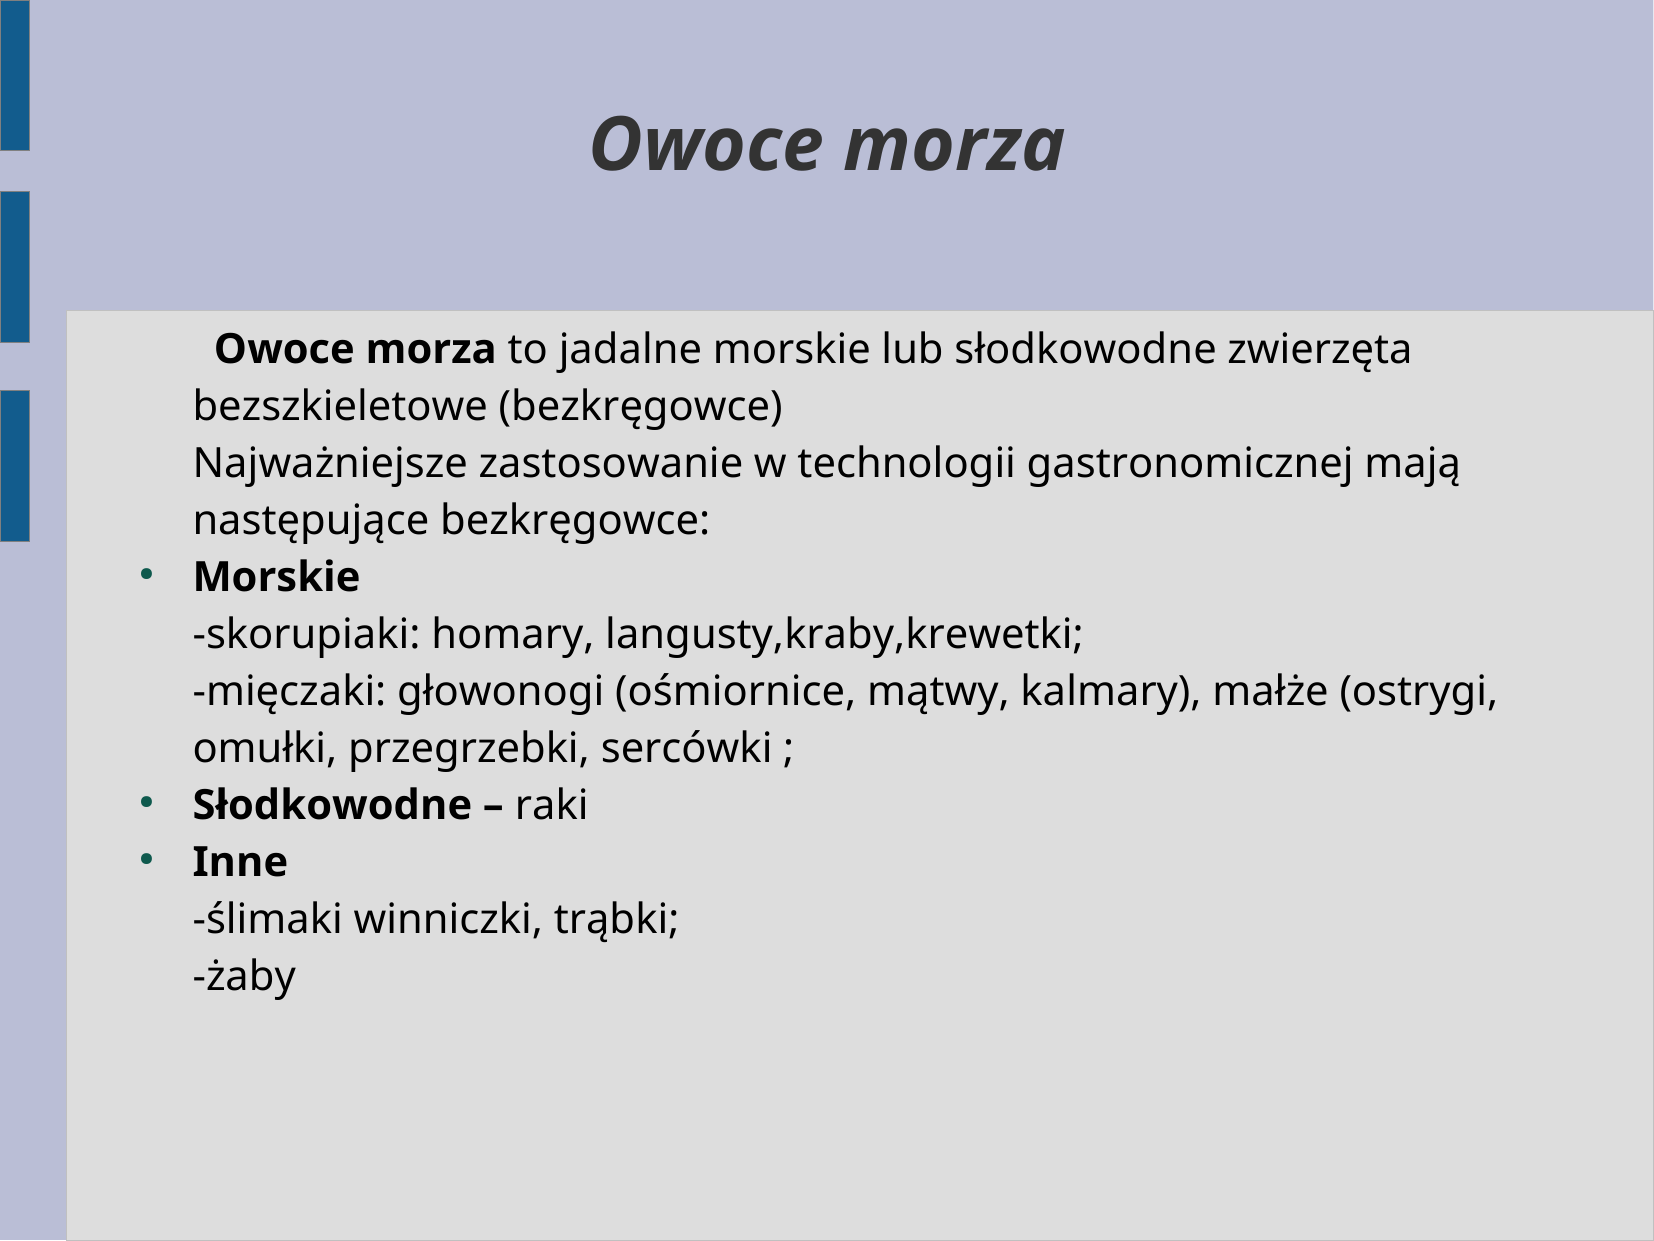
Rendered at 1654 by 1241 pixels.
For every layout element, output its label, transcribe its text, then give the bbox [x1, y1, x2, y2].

title Owoce morza [121, 47, 1534, 237]
list Owoce morza to jadalne morskie lub słodkowodne zwierzęta bezszkieletowe (bezkręgowce) Najważniejsze zastosowanie w technologii gastronomicznej mają następujące bezkręgowce: Morskie -skorupiaki: homary, langusty,kraby,krewetki; -mięczaki: głowonogi (ośmiornice, mątwy, kalmary), małże (ostrygi, omułki, przegrzebki, sercówki ; Słodkowodne – raki Inne -ślimaki winniczki, trąbki; -żaby [121, 318, 1534, 1127]
